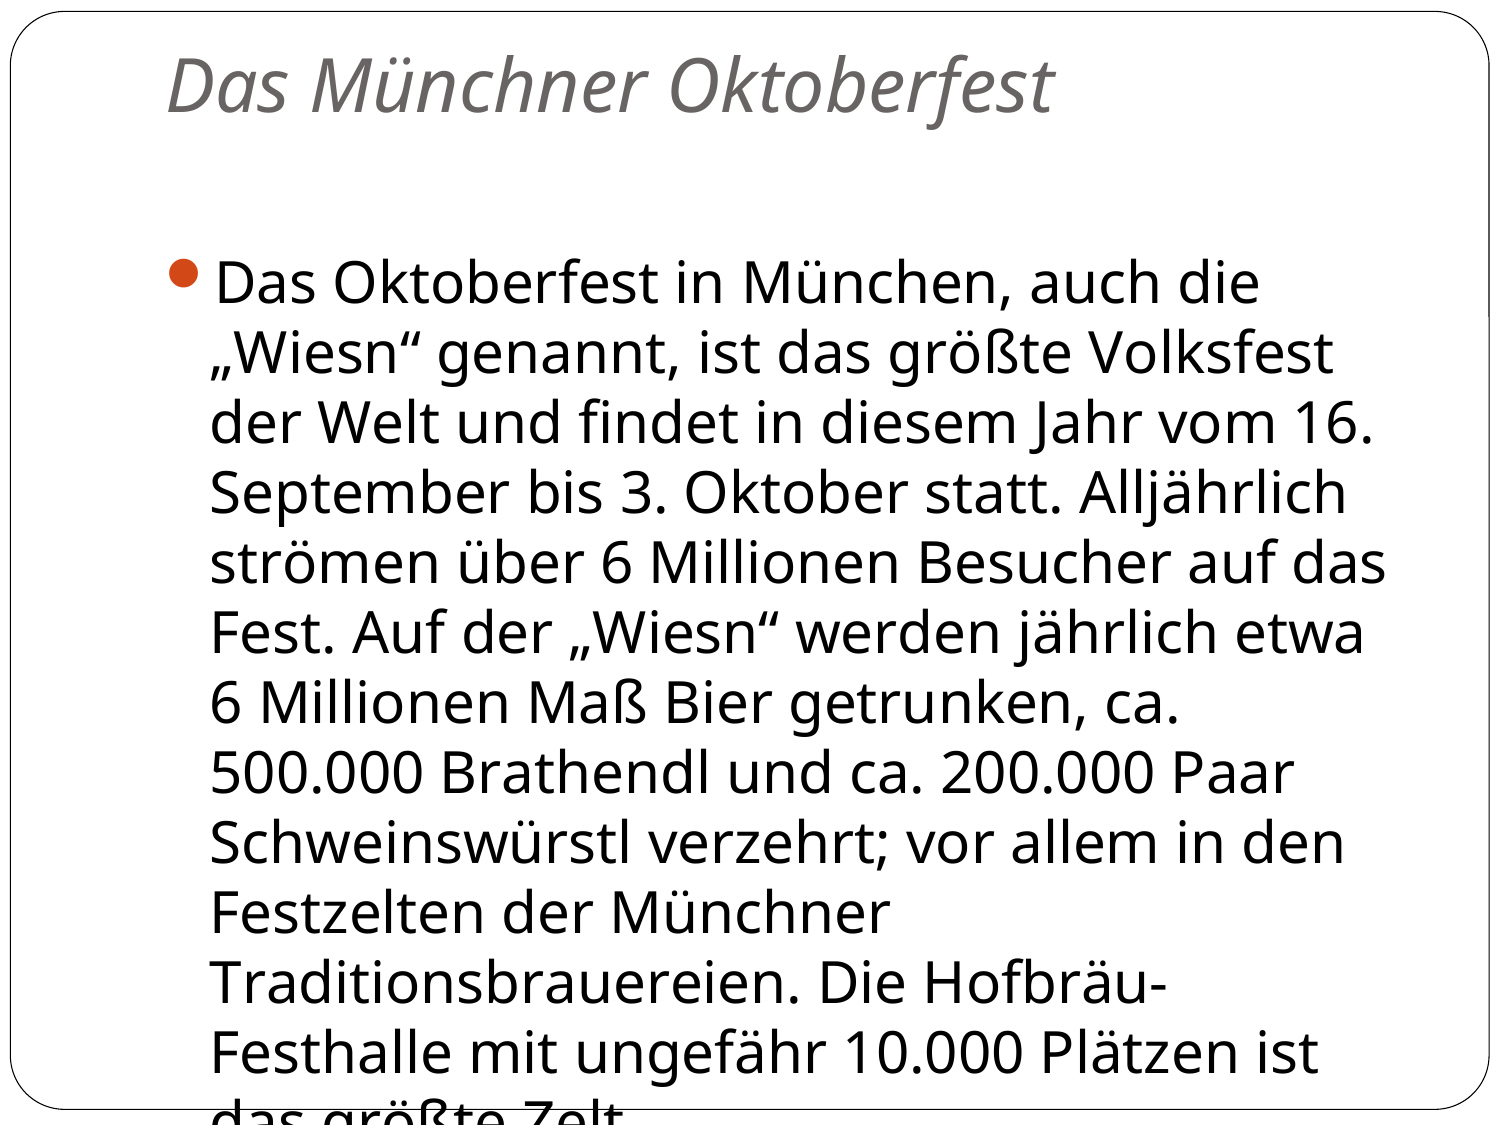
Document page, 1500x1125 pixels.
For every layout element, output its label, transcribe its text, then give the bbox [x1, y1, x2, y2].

title Das Münchner Oktoberfest [150, 29, 1426, 233]
list Das Oktoberfest in München, auch die „Wiesn“ genannt, ist das größte Volksfest der Welt und findet in diesem Jahr vom 16. September bis 3. Oktober statt. Alljährlich strömen über 6 Millionen Besucher auf das Fest. Auf der „Wiesn“ werden jährlich etwa 6 Millionen Maß Bier getrunken, ca. 500.000 Brathendl und ca. 200.000 Paar Schweinswürstl verzehrt; vor allem in den Festzelten der Münchner Traditionsbrauereien. Die Hofbräu-Festhalle mit ungefähr 10.000 Plätzen ist das größte Zelt. [150, 237, 1426, 988]
